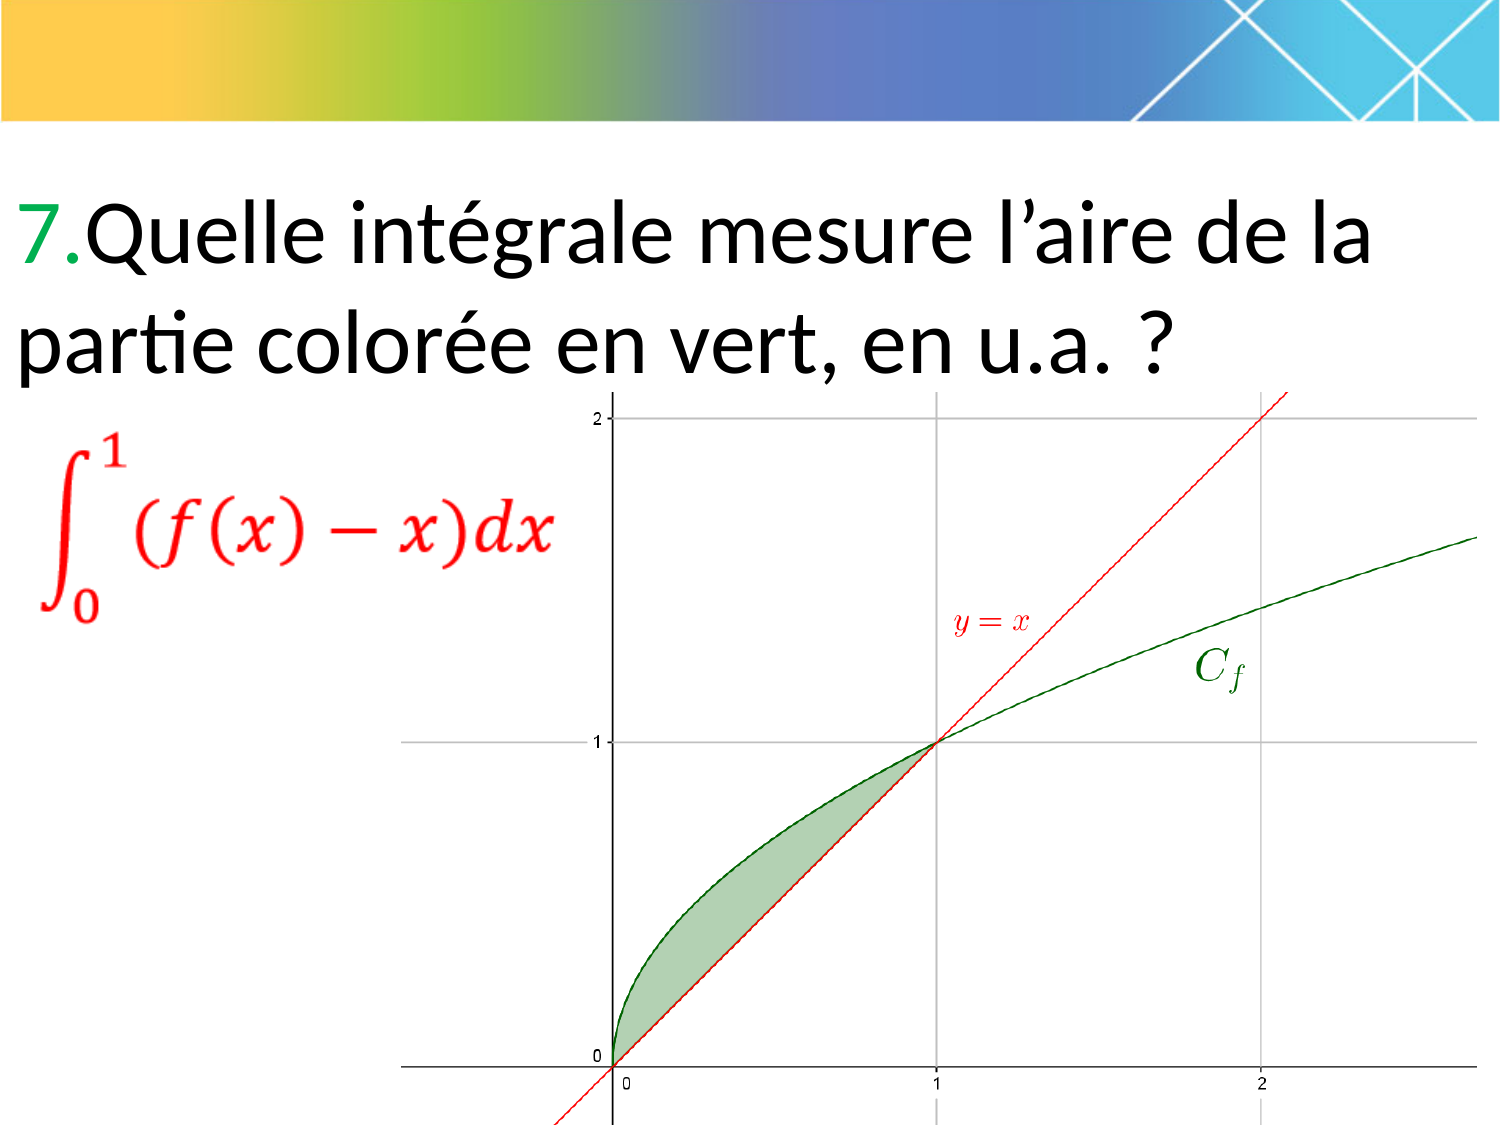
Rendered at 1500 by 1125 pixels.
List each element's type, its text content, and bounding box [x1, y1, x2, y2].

title Quelle intégrale mesure l’aire de la partie colorée en vert, en u.a. ? [0, 163, 1500, 305]
picture [11, 392, 1477, 1125]
